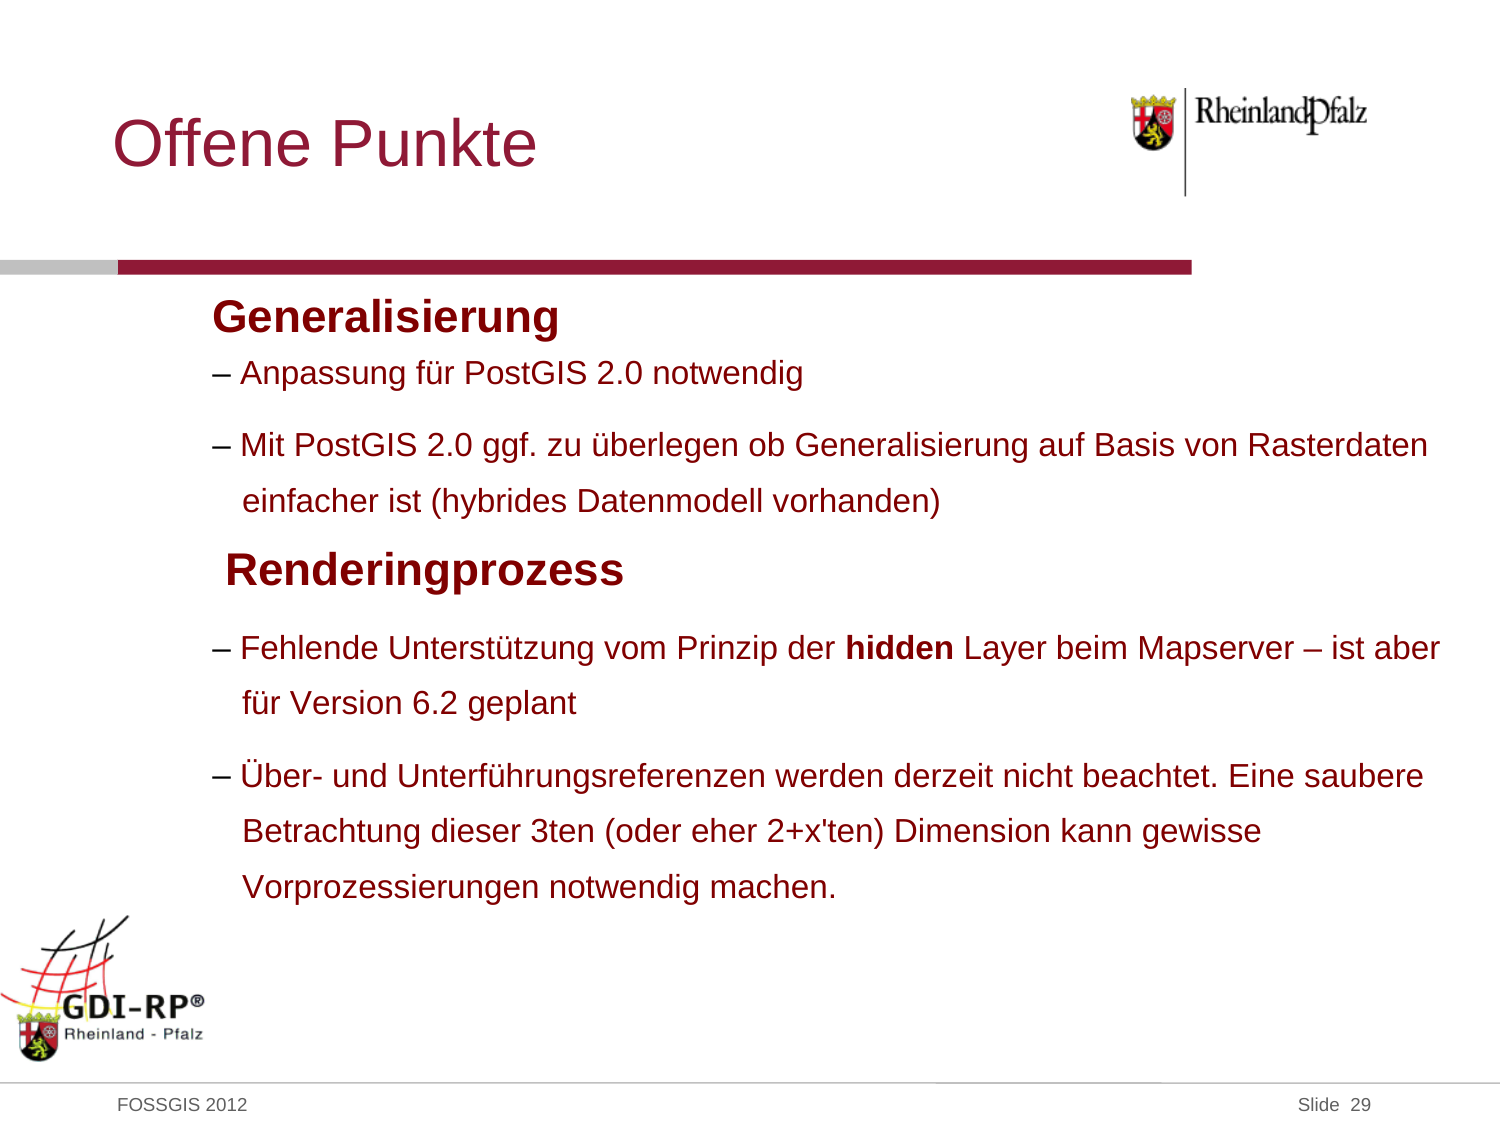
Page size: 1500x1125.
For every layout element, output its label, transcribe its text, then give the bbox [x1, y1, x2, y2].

list Generalisierung Anpassung für PostGIS 2.0 notwendig Mit PostGIS 2.0 ggf. zu überlegen ob Generalisierung auf Basis von Rasterdaten einfacher ist (hybrides Datenmodell vorhanden) Renderingprozess Fehlende Unterstützung vom Prinzip der hidden Layer beim Mapserver – ist aber für Version 6.2 geplant Über- und Unterführungsreferenzen werden derzeit nicht beachtet. Eine saubere Betrachtung dieser 3ten (oder eher 2+x'ten) Dimension kann gewisse Vorprozessierungen notwendig machen. [212, 295, 1477, 1031]
picture [0, 915, 207, 1063]
title Offene Punkte [112, 63, 1071, 224]
picture [1131, 88, 1447, 198]
